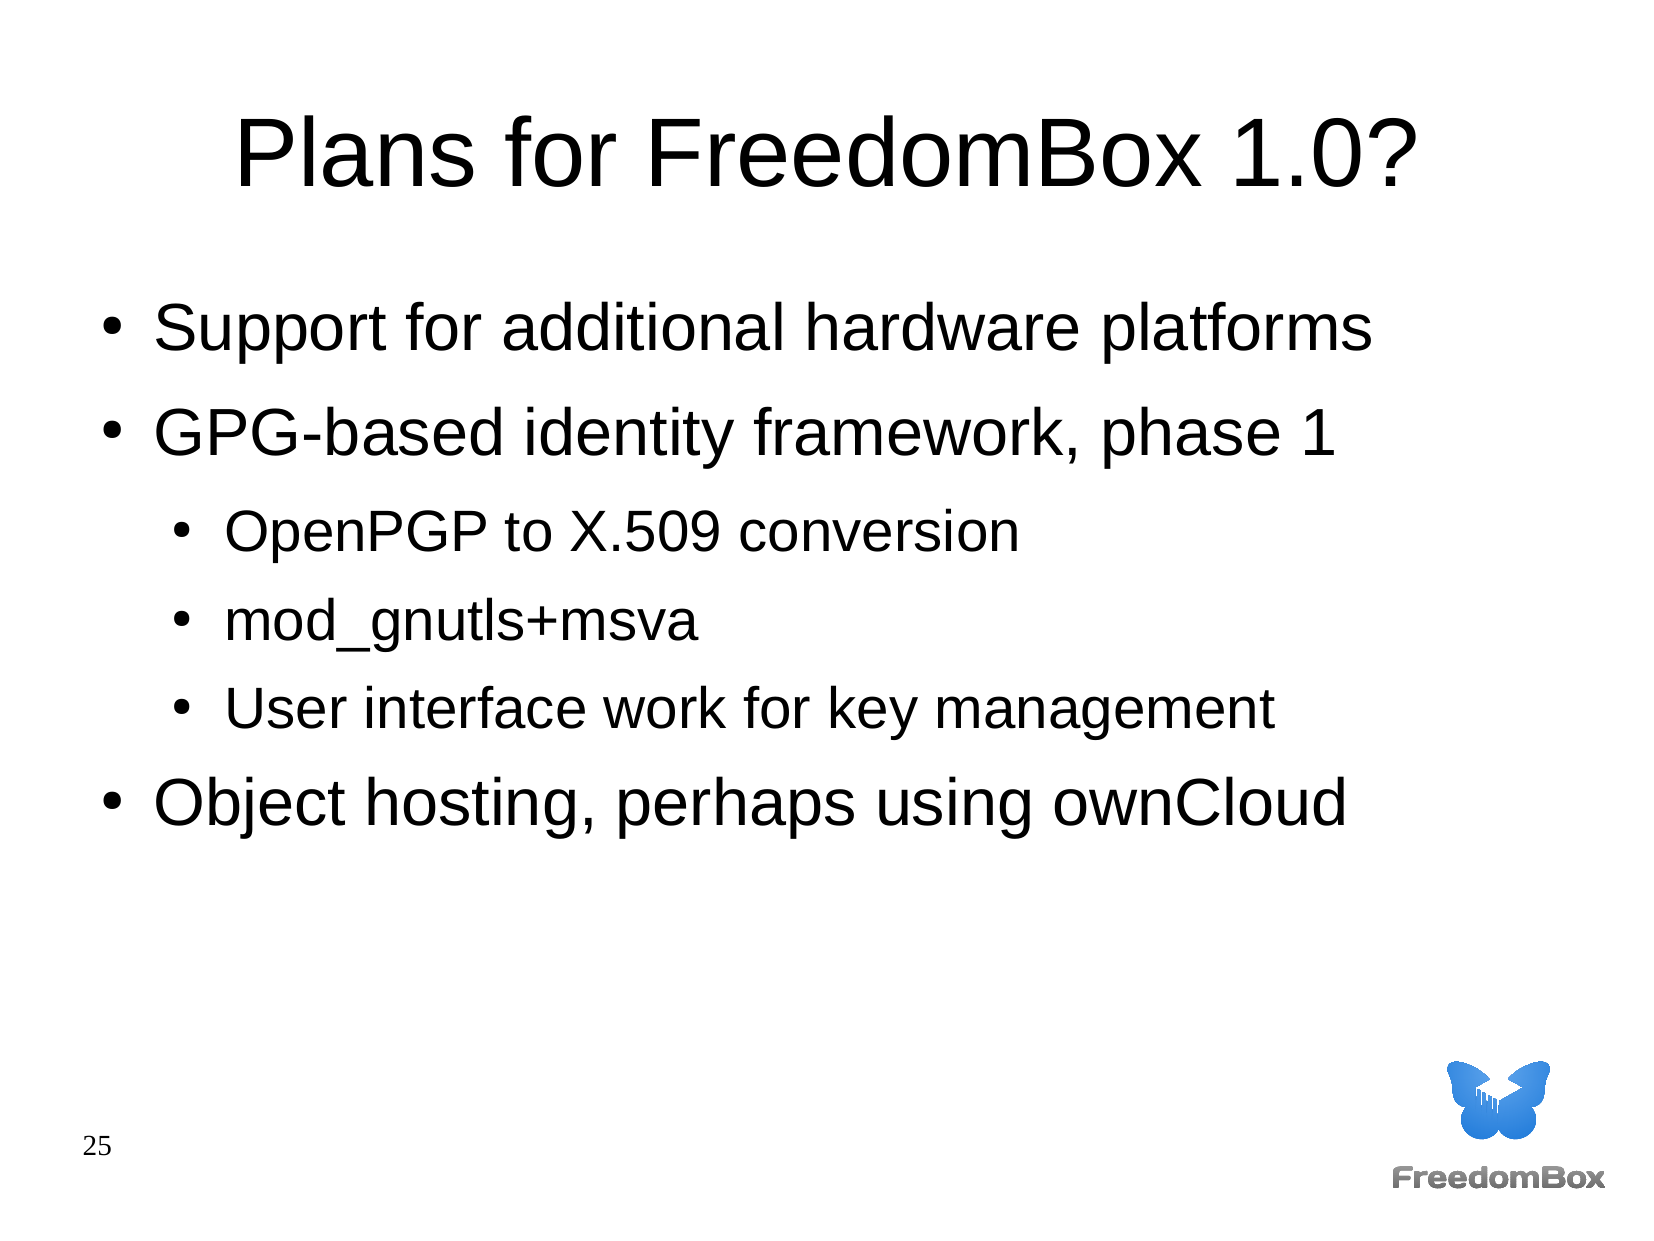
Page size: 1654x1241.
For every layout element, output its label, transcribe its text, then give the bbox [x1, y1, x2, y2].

title Plans for FreedomBox 1.0? [82, 49, 1571, 257]
list Support for additional hardware platforms GPG-based identity framework, phase 1 OpenPGP to X.509 conversion mod_gnutls+msva User interface work for key management Object hosting, perhaps using ownCloud [82, 290, 1571, 1010]
